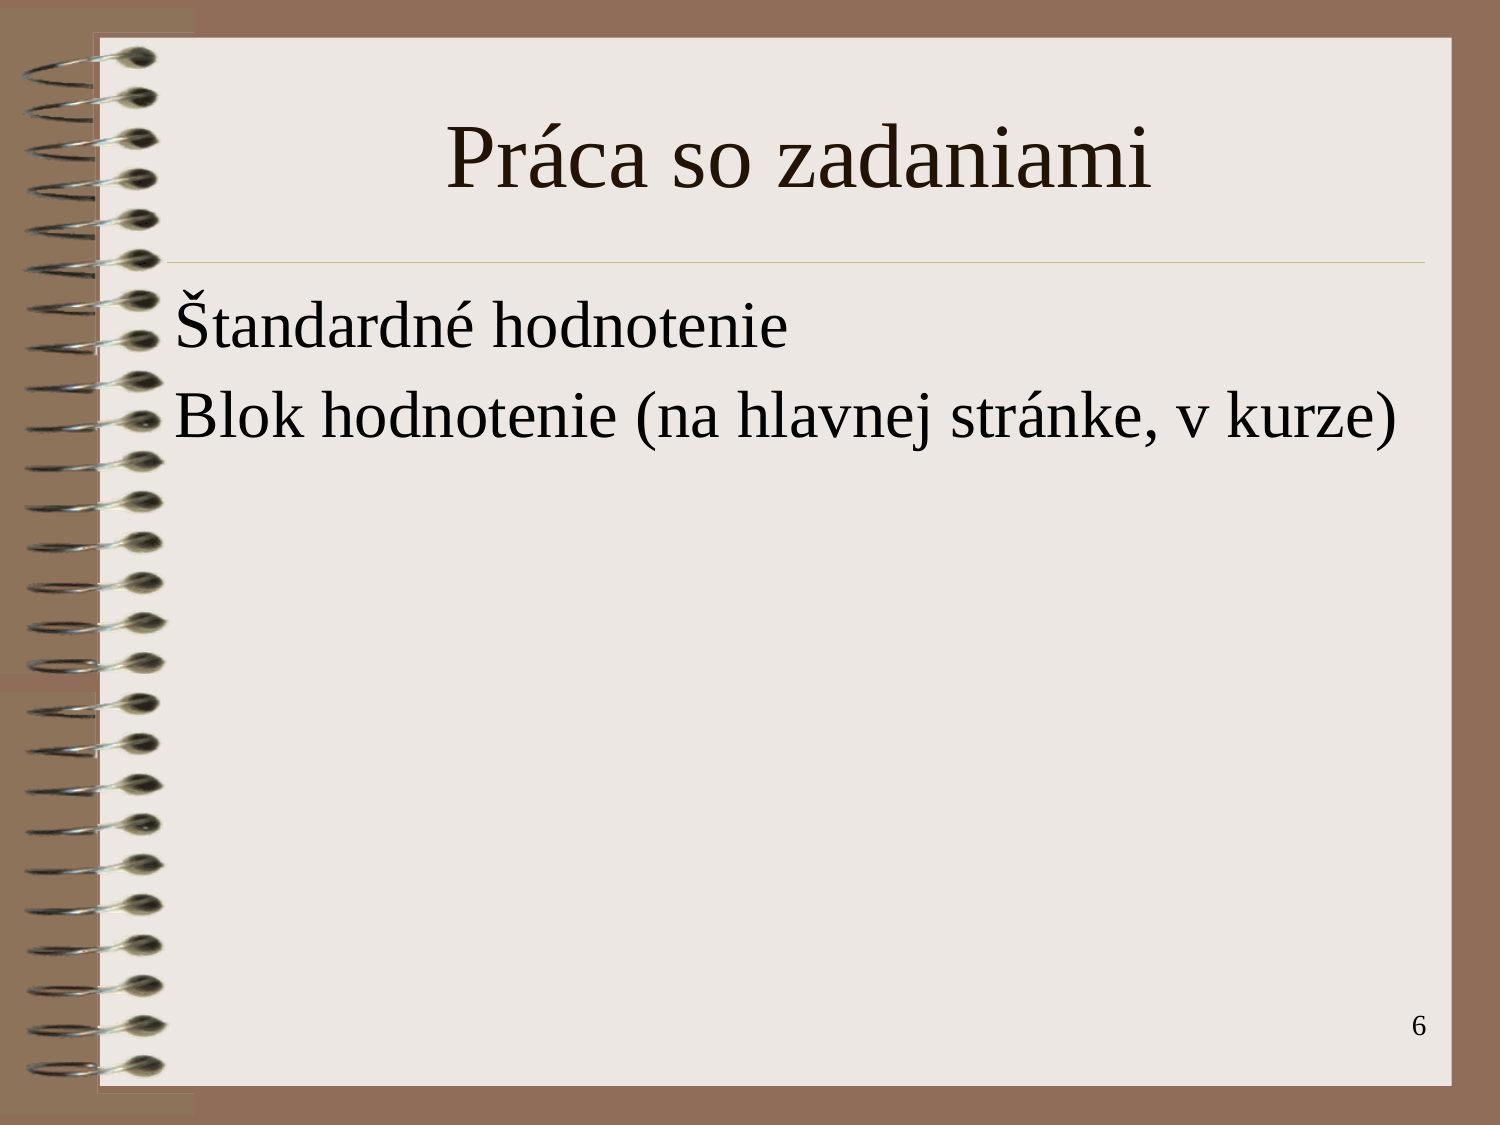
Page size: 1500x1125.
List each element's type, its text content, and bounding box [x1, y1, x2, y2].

picture [0, 8, 194, 674]
title Práca so zadaniami [174, 38, 1425, 274]
list Štandardné hodnotenie Blok hodnotenie (na hlavnej stránke, v kurze) [174, 287, 1425, 963]
picture [0, 692, 194, 1115]
